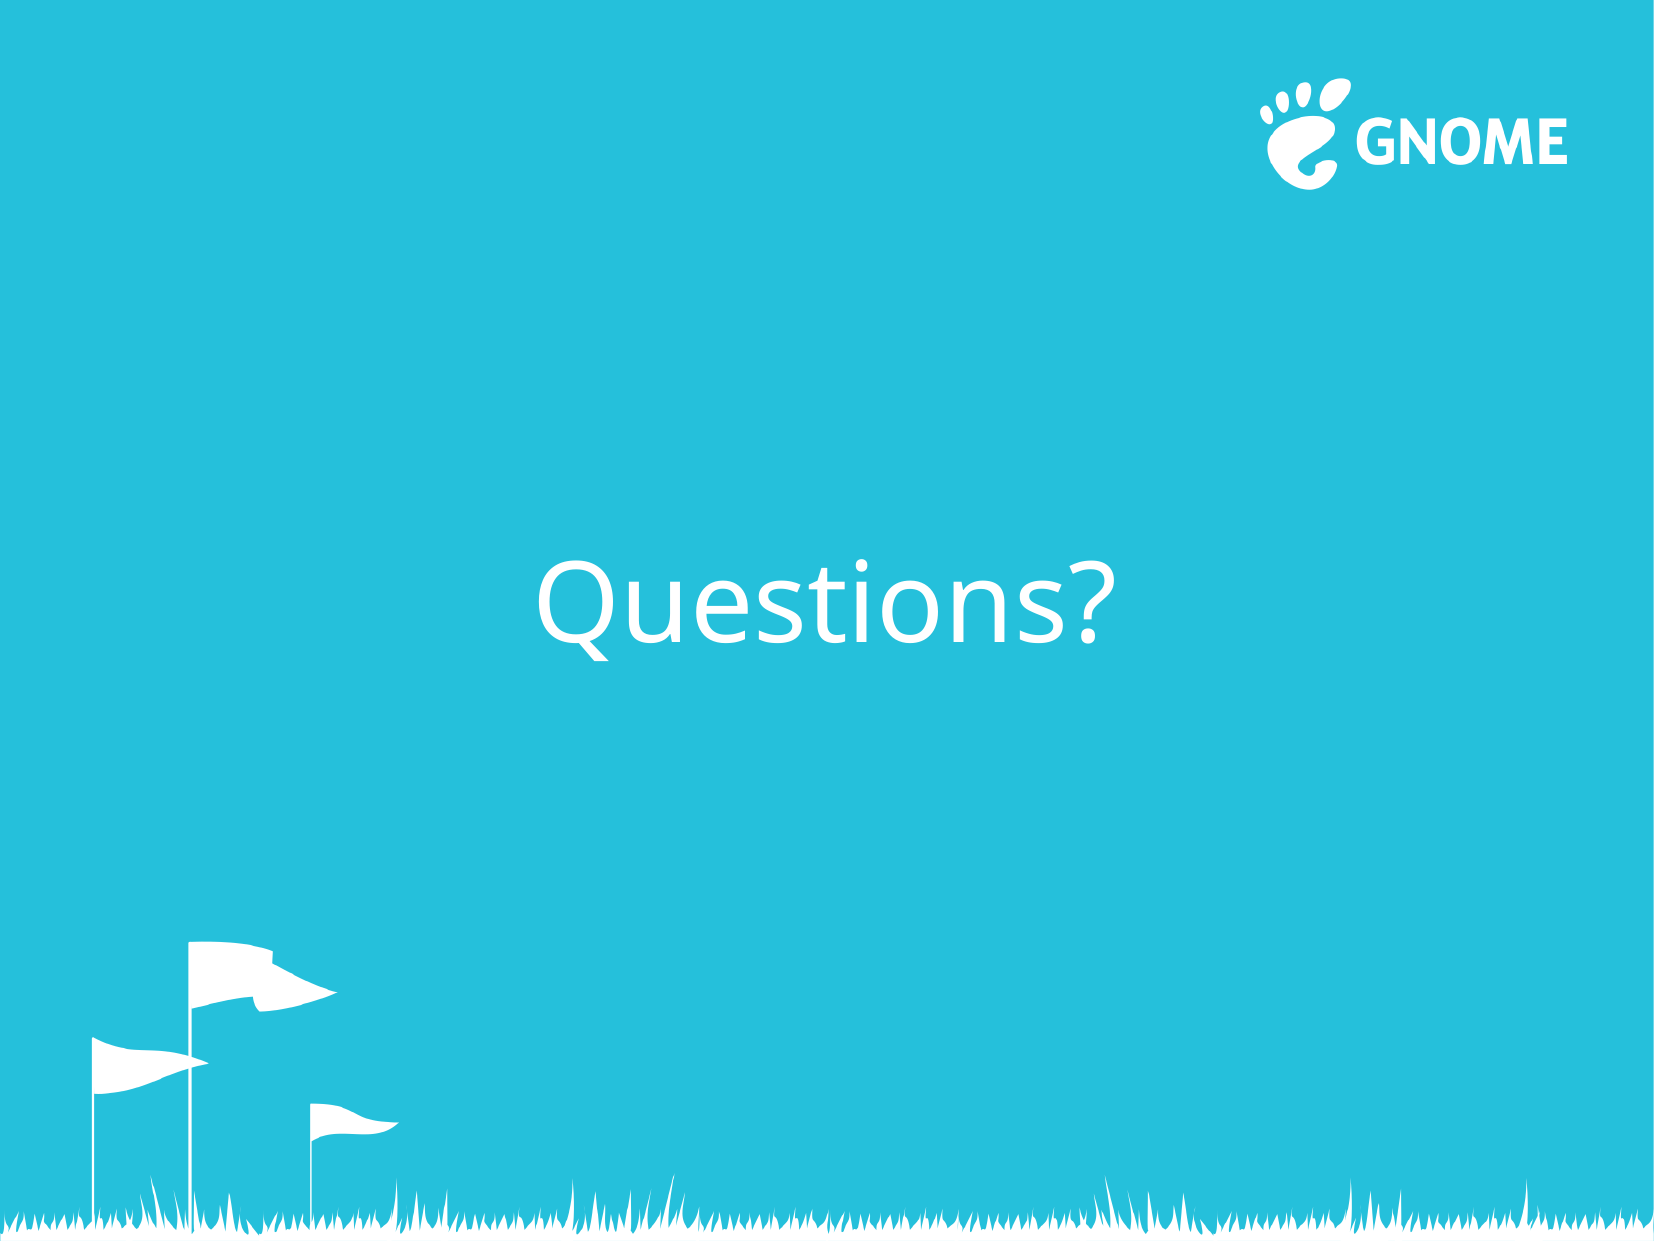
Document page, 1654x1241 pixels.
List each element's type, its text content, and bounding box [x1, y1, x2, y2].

title Questions? [390, 537, 1261, 662]
picture [0, 0, 1654, 1241]
